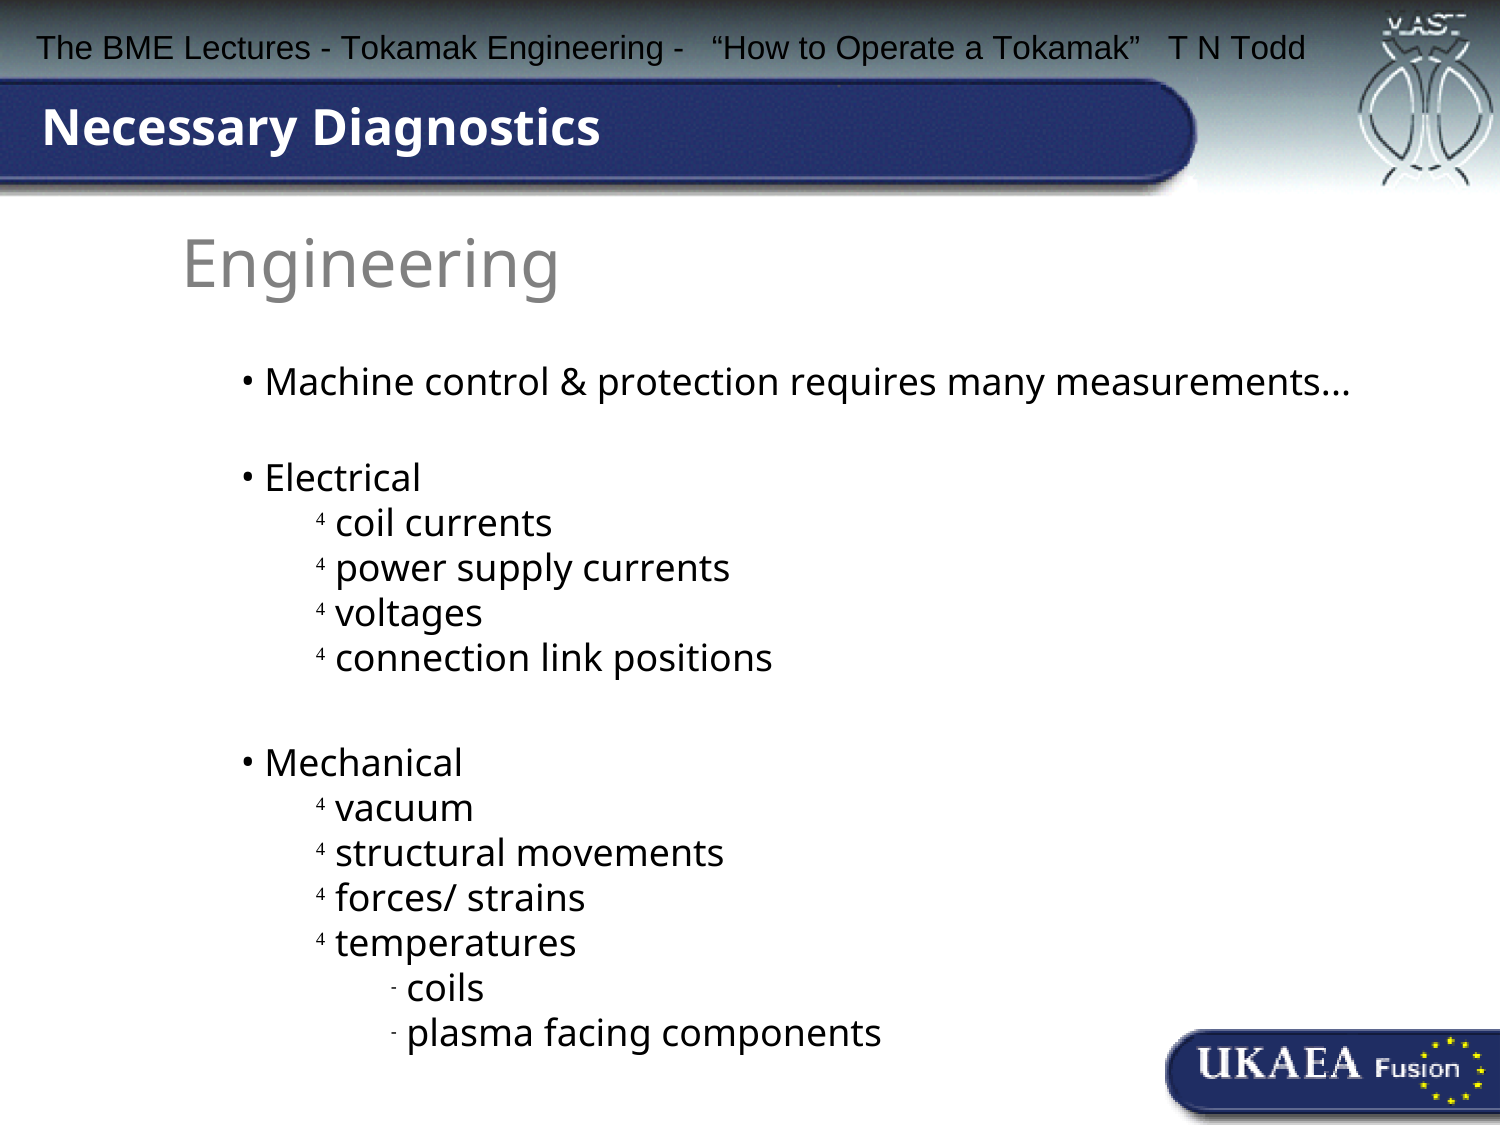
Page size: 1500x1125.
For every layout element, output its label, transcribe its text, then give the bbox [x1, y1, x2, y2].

text_box Engineering [167, 212, 578, 309]
picture [1165, 1029, 1500, 1125]
text_box The BME Lectures - Tokamak Engineering - “How to Operate a Tokamak” T N Todd [0, 18, 1323, 60]
picture [0, 0, 1500, 202]
text_box Machine control & protection requires many measurements... Electrical coil currents power supply currents voltages connection link positions Mechanical vacuum structural movements forces/ strains temperatures coils plasma facing components [226, 350, 1436, 1062]
text_box Necessary Diagnostics [26, 88, 617, 164]
